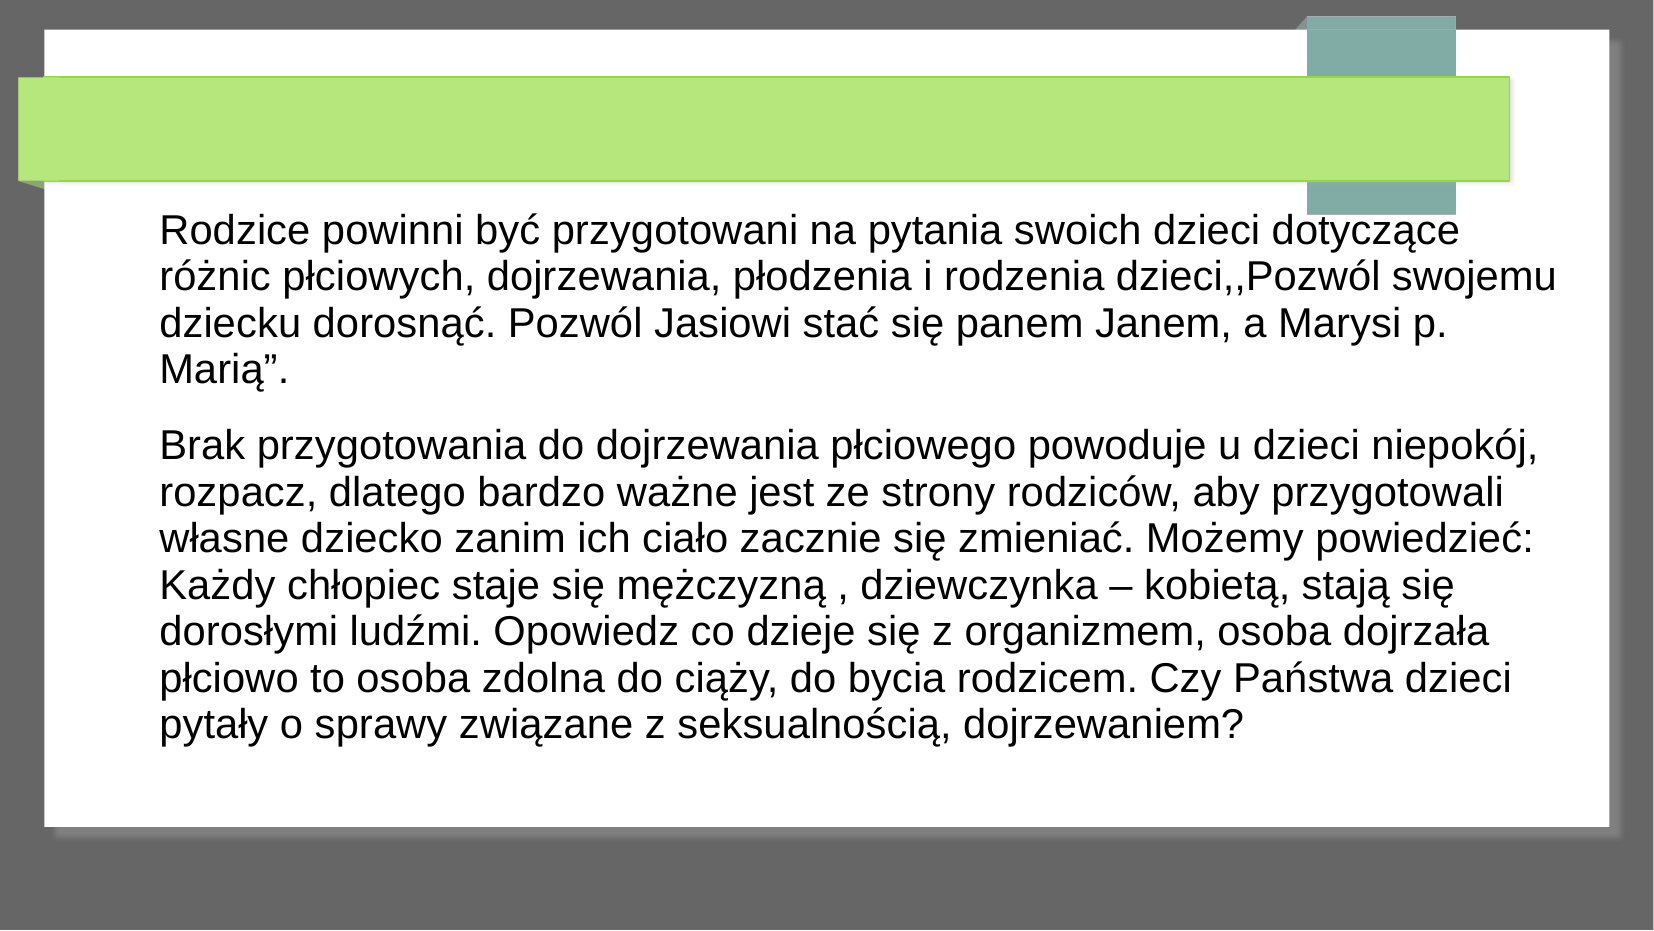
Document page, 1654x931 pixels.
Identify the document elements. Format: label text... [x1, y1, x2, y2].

list Rodzice powinni być przygotowani na pytania swoich dzieci dotyczące różnic płciowych, dojrzewania, płodzenia i rodzenia dzieci,,Pozwól swojemu dziecku dorosnąć. Pozwól Jasiowi stać się panem Janem, a Marysi p. Marią”. Brak przygotowania do dojrzewania płciowego powoduje u dzieci niepokój, rozpacz, dlatego bardzo ważne jest ze strony rodziców, aby przygotowali własne dziecko zanim ich ciało zacznie się zmieniać. Możemy powiedzieć: Każdy chłopiec staje się mężczyzną , dziewczynka – kobietą, stają się dorosłymi ludźmi. Opowiedz co dzieje się z organizmem, osoba dojrzała płciowo to osoba zdolna do ciąży, do bycia rodzicem. Czy Państwa dzieci pytały o sprawy związane z seksualnością, dojrzewaniem? [88, 206, 1565, 798]
